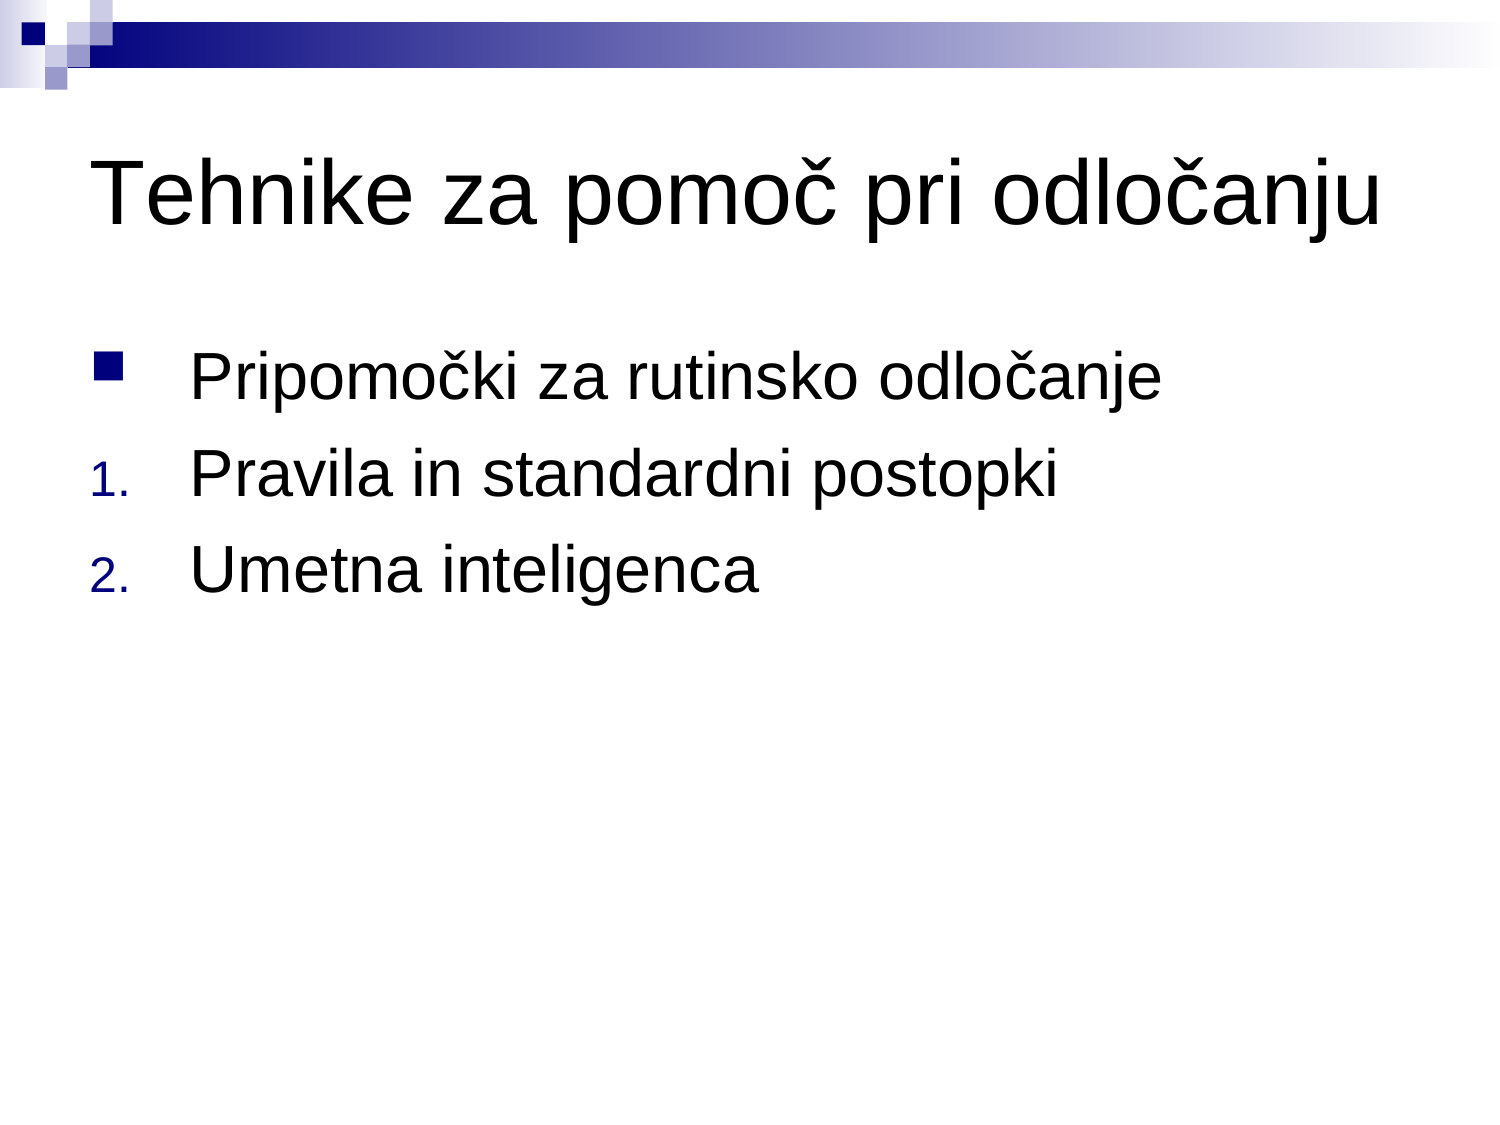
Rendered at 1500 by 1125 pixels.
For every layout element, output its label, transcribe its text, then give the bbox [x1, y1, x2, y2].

title Tehnike za pomoč pri odločanju [75, 75, 1426, 301]
list Pripomočki za rutinsko odločanje Pravila in standardni postopki Umetna inteligenca [75, 324, 1426, 963]
